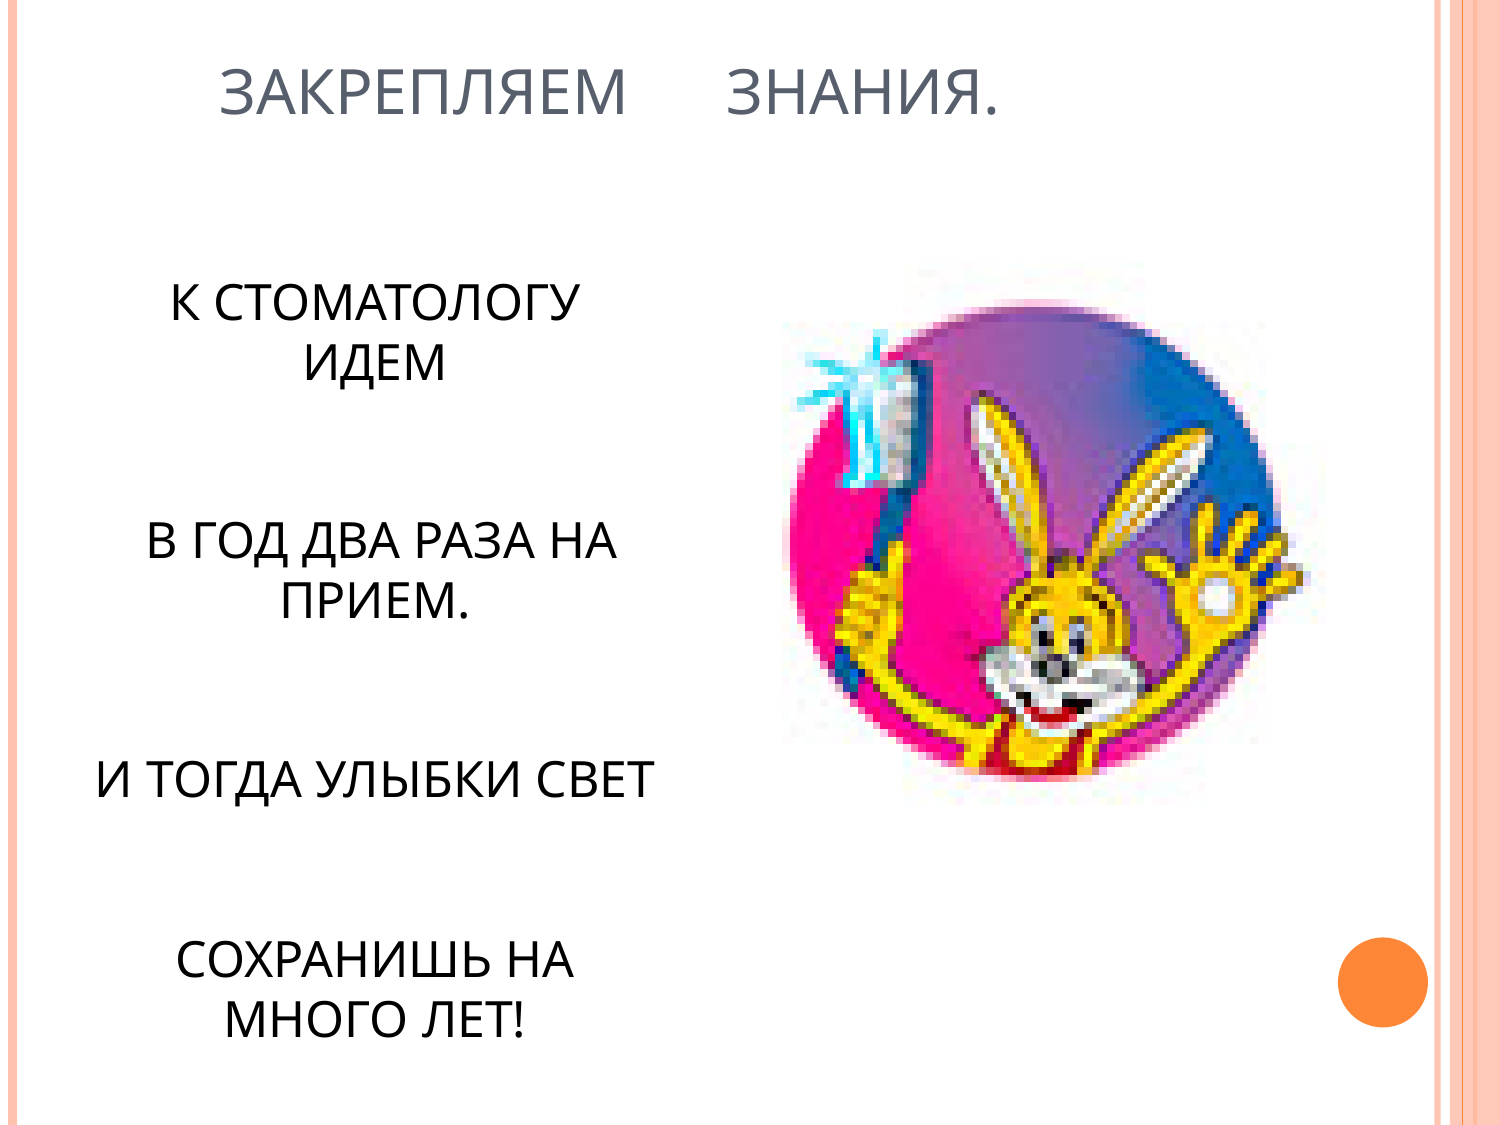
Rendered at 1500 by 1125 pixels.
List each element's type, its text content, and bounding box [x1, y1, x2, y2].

list К СТОМАТОЛОГУ ИДЕМ В ГОД ДВА РАЗА НА ПРИЕМ. И ТОГДА УЛЫБКИ СВЕТ СОХРАНИШЬ НА МНОГО ЛЕТ! [75, 262, 675, 1013]
picture [662, 262, 1417, 828]
title ЗАКРЕПЛЯЕМ ЗНАНИЯ. [75, 45, 1300, 233]
